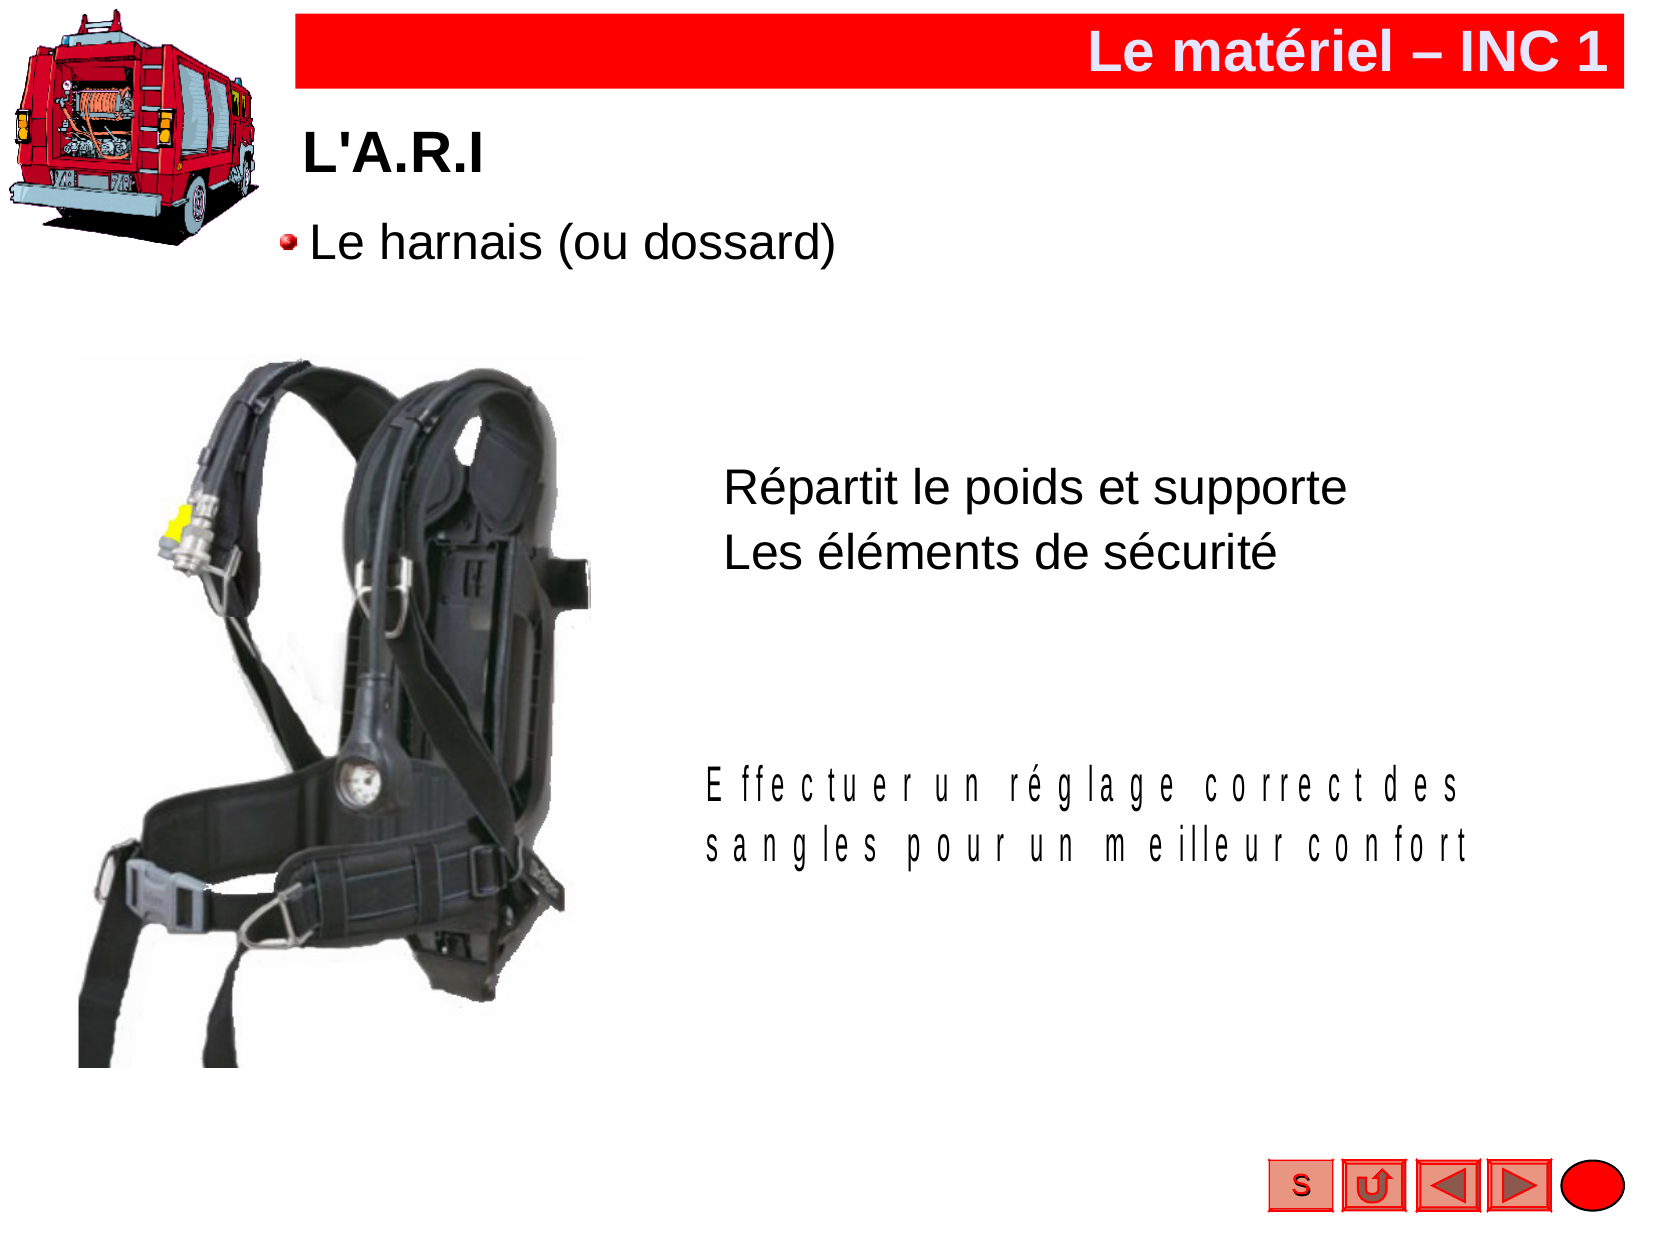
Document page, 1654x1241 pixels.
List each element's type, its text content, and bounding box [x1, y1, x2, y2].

text_box L'A.R.I [287, 112, 501, 193]
text_box [1561, 1160, 1625, 1211]
text_box Répartit le poids et supporte Les éléments de sécurité [708, 444, 1565, 650]
text_box Le matériel – INC 1 [295, 13, 1625, 89]
picture [674, 738, 1506, 903]
text_box Le harnais (ou dossard) [265, 206, 853, 307]
picture [8, 8, 260, 246]
picture [76, 354, 591, 1068]
